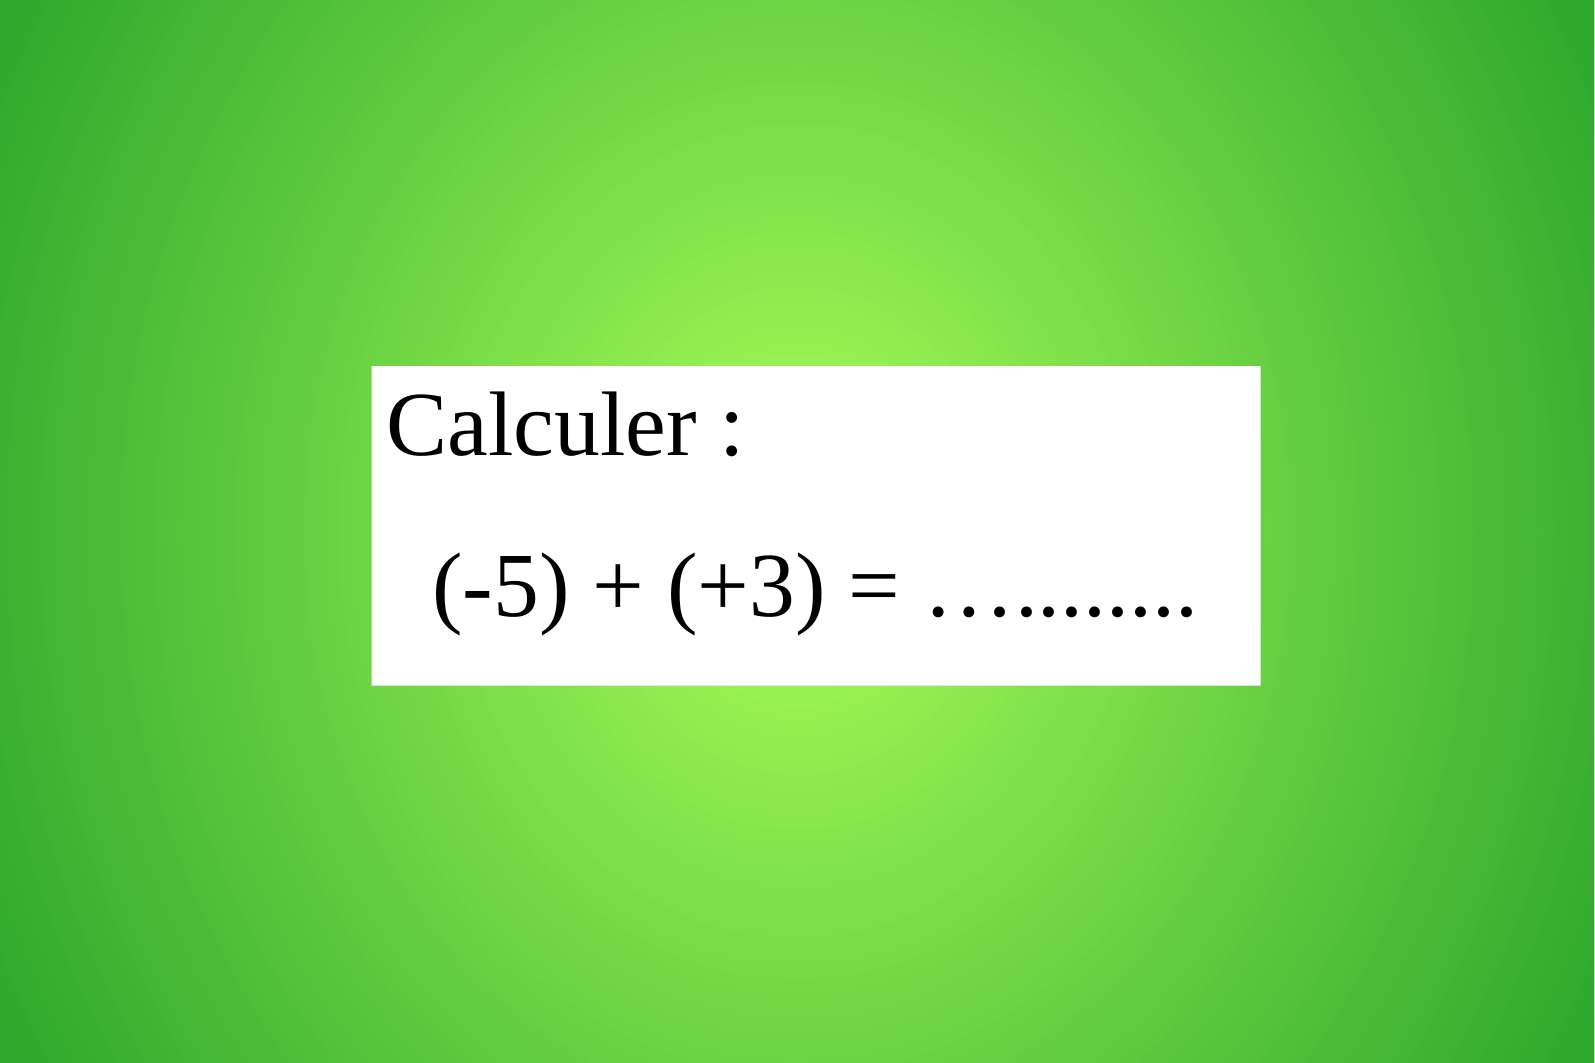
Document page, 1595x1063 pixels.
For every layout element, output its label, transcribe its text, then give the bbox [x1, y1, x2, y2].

text_box Calculer : (-5) + (+3) = …........ [371, 366, 1261, 686]
picture [0, 0, 1595, 1063]
